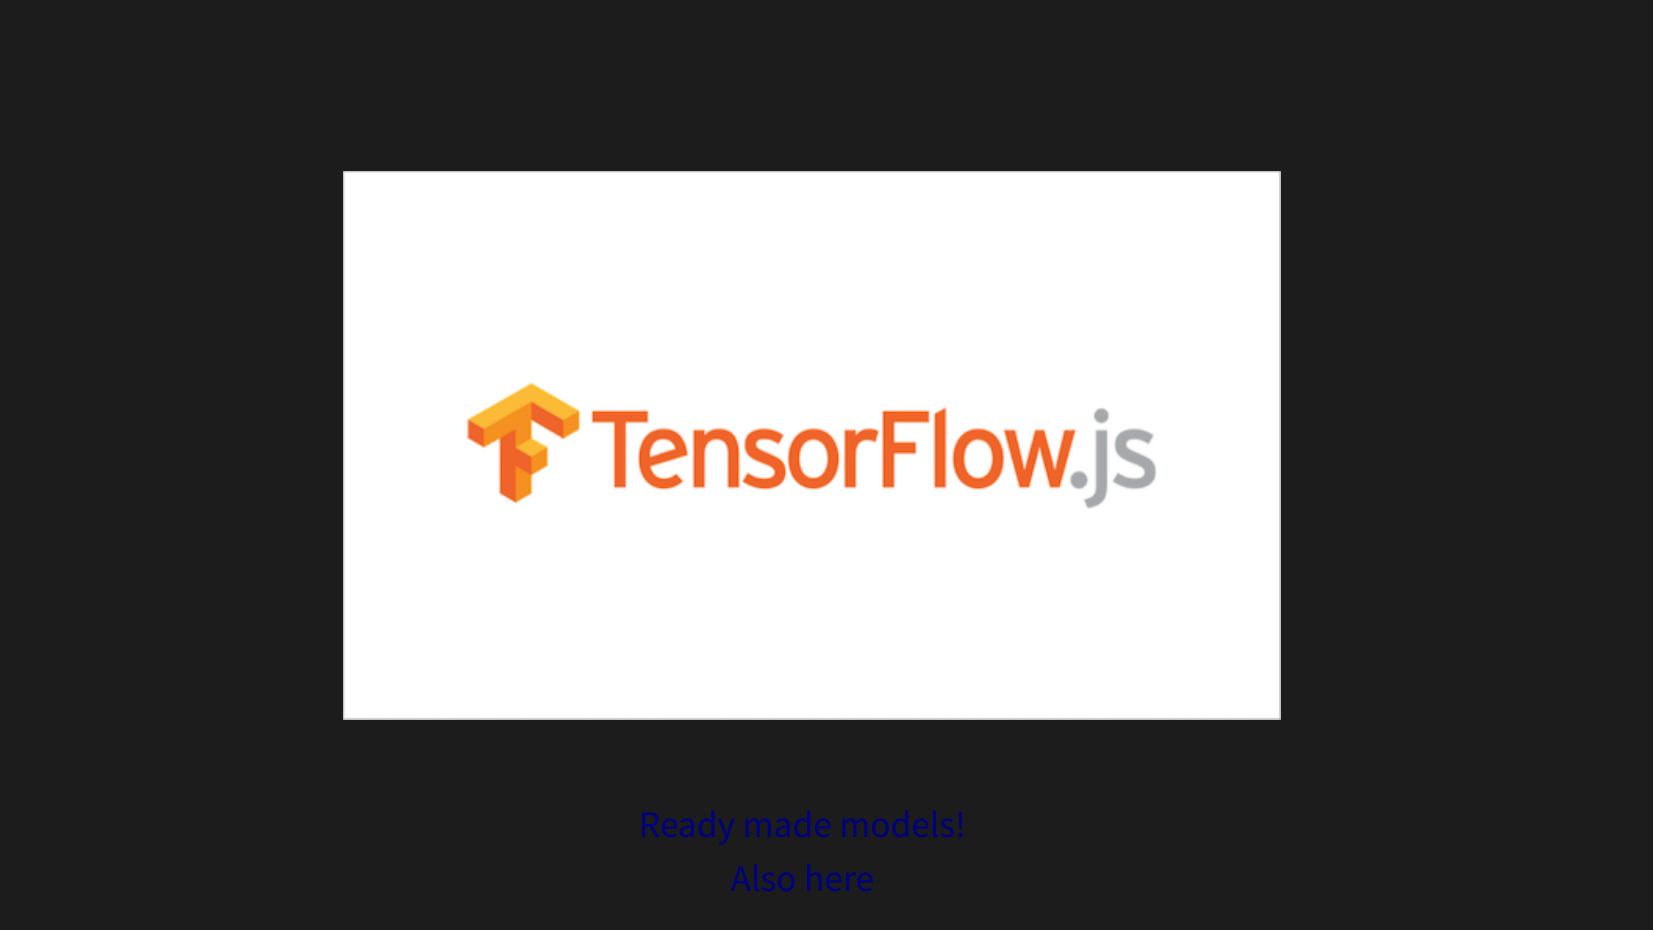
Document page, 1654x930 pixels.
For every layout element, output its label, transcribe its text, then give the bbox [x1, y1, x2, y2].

picture [343, 171, 1281, 721]
text_box Ready made models! Also here [555, 785, 1051, 910]
